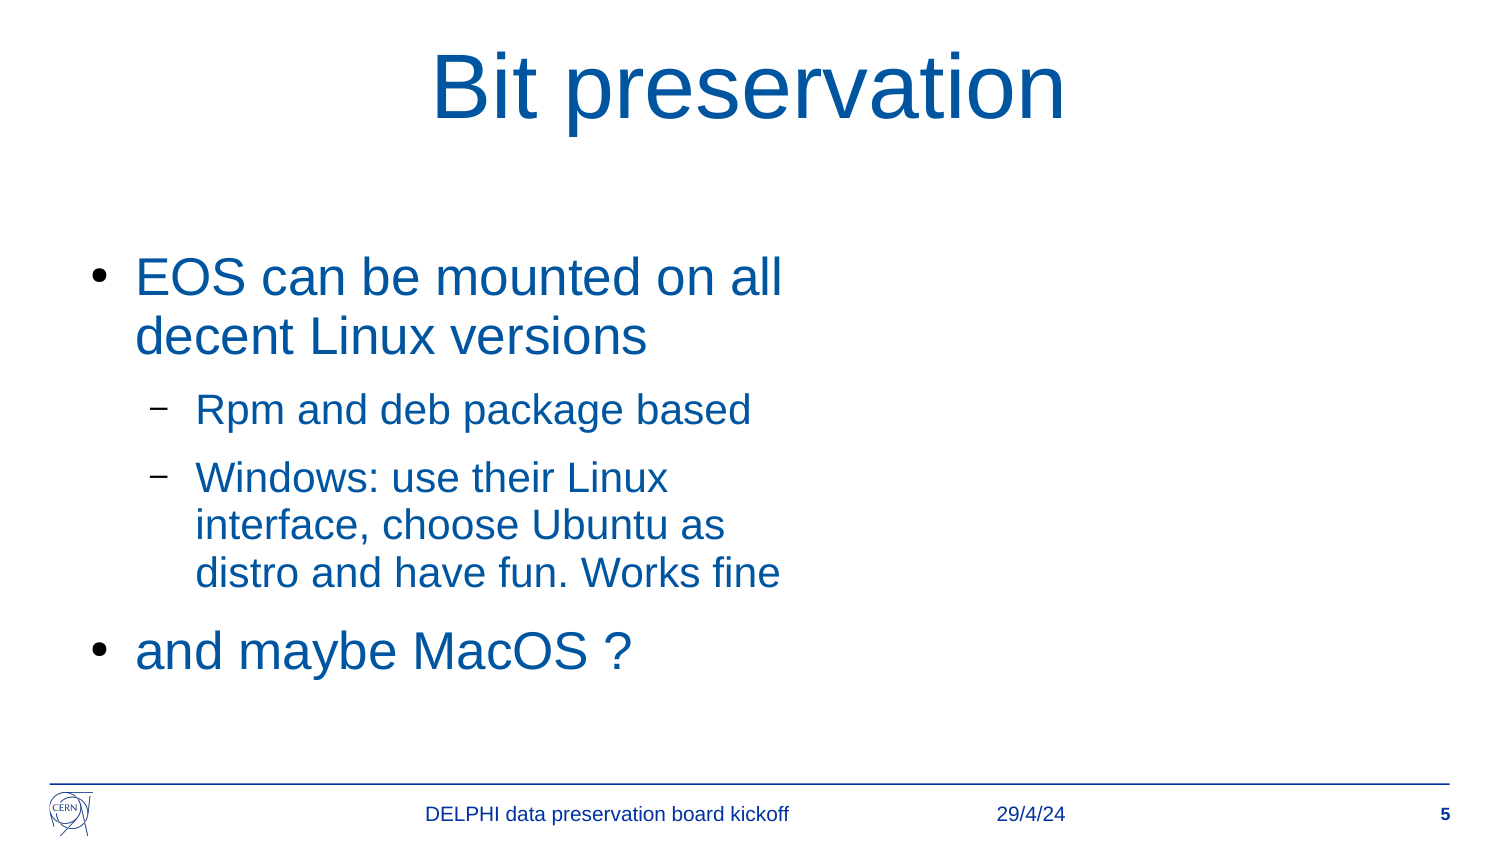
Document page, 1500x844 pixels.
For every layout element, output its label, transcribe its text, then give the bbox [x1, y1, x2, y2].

title Bit preservation [75, 28, 1425, 145]
list EOS can be mounted on all decent Linux versions Rpm and deb package based Windows: use their Linux interface, choose Ubuntu as distro and have fun. Works fine and maybe MacOS ? [75, 163, 839, 689]
